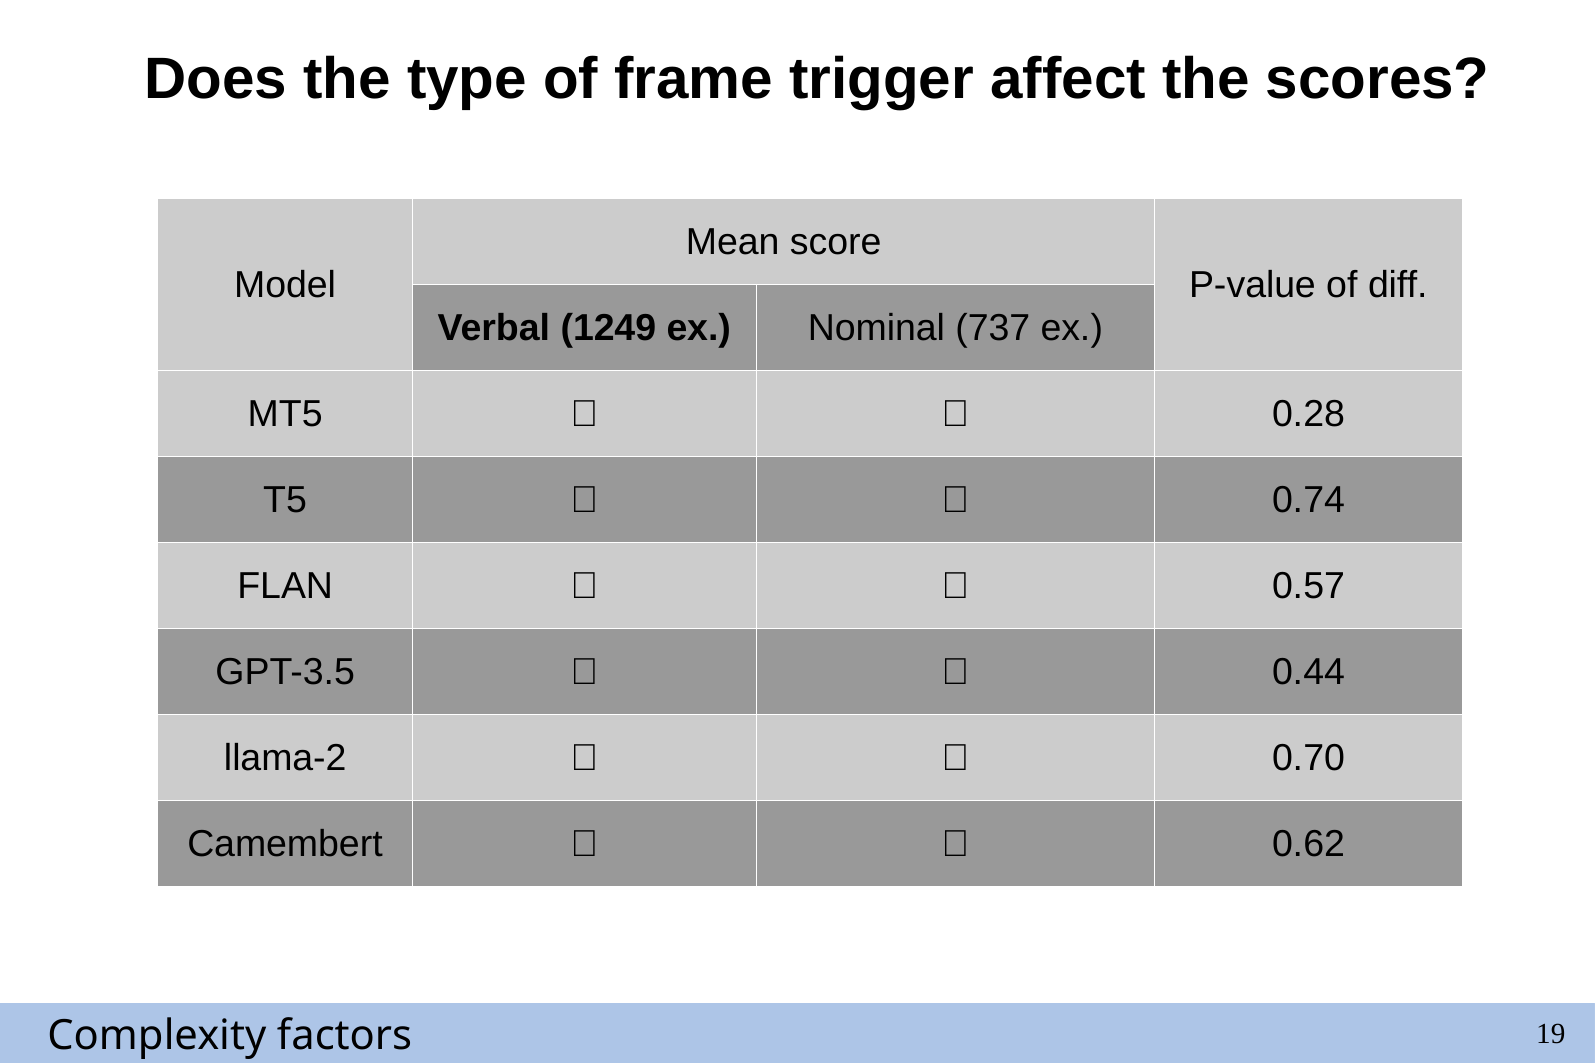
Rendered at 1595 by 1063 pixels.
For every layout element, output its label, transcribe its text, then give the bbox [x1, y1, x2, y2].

table_header P-value of diff. [1155, 199, 1462, 370]
table_cell ➕ [413, 457, 756, 542]
table_cell ➖ [757, 629, 1154, 714]
table_cell FLAN [158, 543, 412, 628]
table_cell Camembert [158, 801, 412, 886]
table_cell ➕ [413, 801, 756, 886]
table_cell ➖ [757, 457, 1154, 542]
table_cell ➖ [757, 543, 1154, 628]
table_cell ➕ [413, 371, 756, 456]
table_header Mean score [413, 199, 1154, 284]
table_header Model [158, 199, 412, 370]
table_cell 🟰 [413, 715, 756, 800]
table_cell 0.28 [1155, 371, 1462, 456]
title Does the type of frame trigger affect the scores? [100, 33, 1536, 118]
table_cell Verbal (1249 ex.) [413, 285, 756, 370]
table_cell 0.74 [1155, 457, 1462, 542]
table_cell ➖ [757, 371, 1154, 456]
table_cell 🟰 [757, 715, 1154, 800]
table_cell ➕ [413, 629, 756, 714]
table_cell llama-2 [158, 715, 412, 800]
table_cell Nominal (737 ex.) [757, 285, 1154, 370]
table_cell 0.70 [1155, 715, 1462, 800]
table_cell 0.62 [1155, 801, 1462, 886]
table_cell 0.57 [1155, 543, 1462, 628]
table_cell GPT-3.5 [158, 629, 412, 714]
table_cell ➕ [413, 543, 756, 628]
title Complexity factors [47, 980, 1483, 1063]
table_cell ➖ [757, 801, 1154, 886]
table_cell MT5 [158, 371, 412, 456]
table_cell 0.44 [1155, 629, 1462, 714]
table_cell T5 [158, 457, 412, 542]
